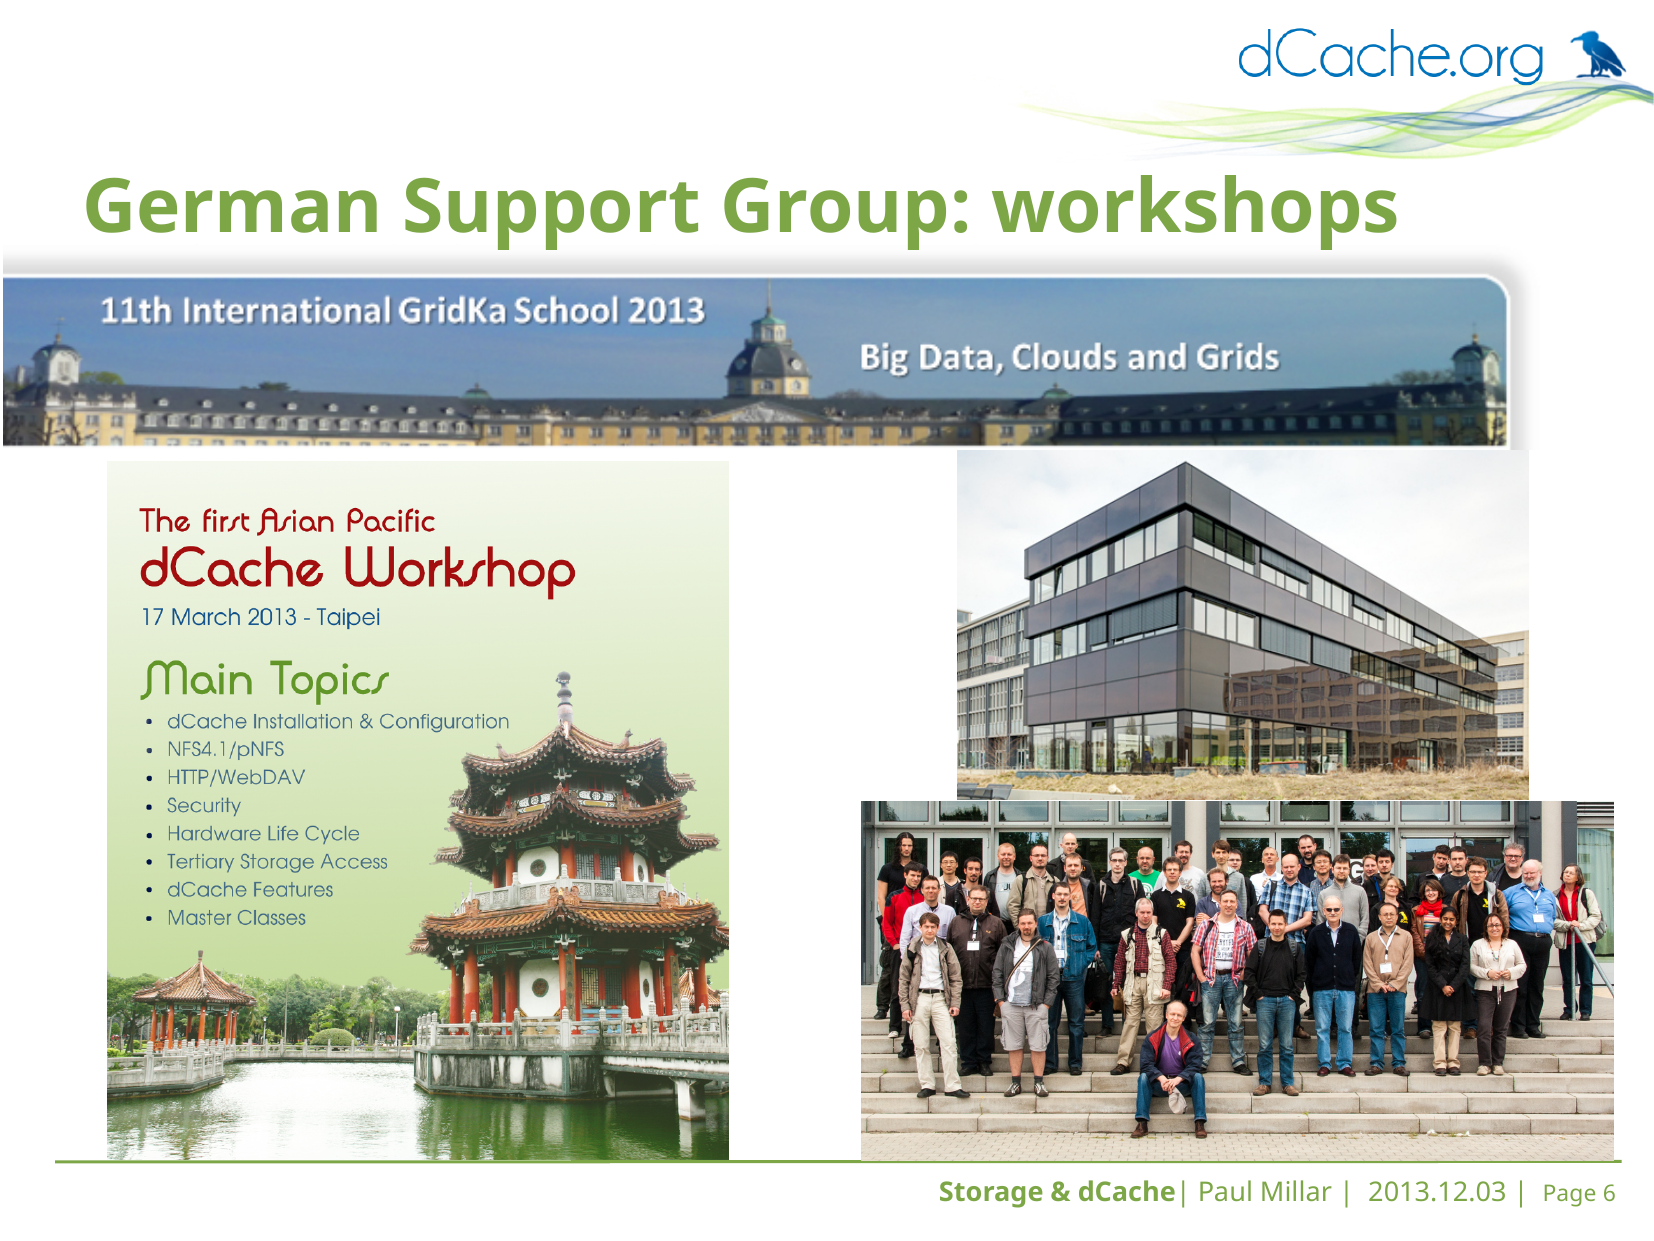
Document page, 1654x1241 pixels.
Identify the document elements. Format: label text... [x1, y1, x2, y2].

picture [107, 461, 729, 1160]
picture [956, 16, 1654, 169]
picture [3, 244, 1541, 800]
title German Support Group: workshops [82, 156, 1605, 251]
picture [861, 801, 1614, 1161]
